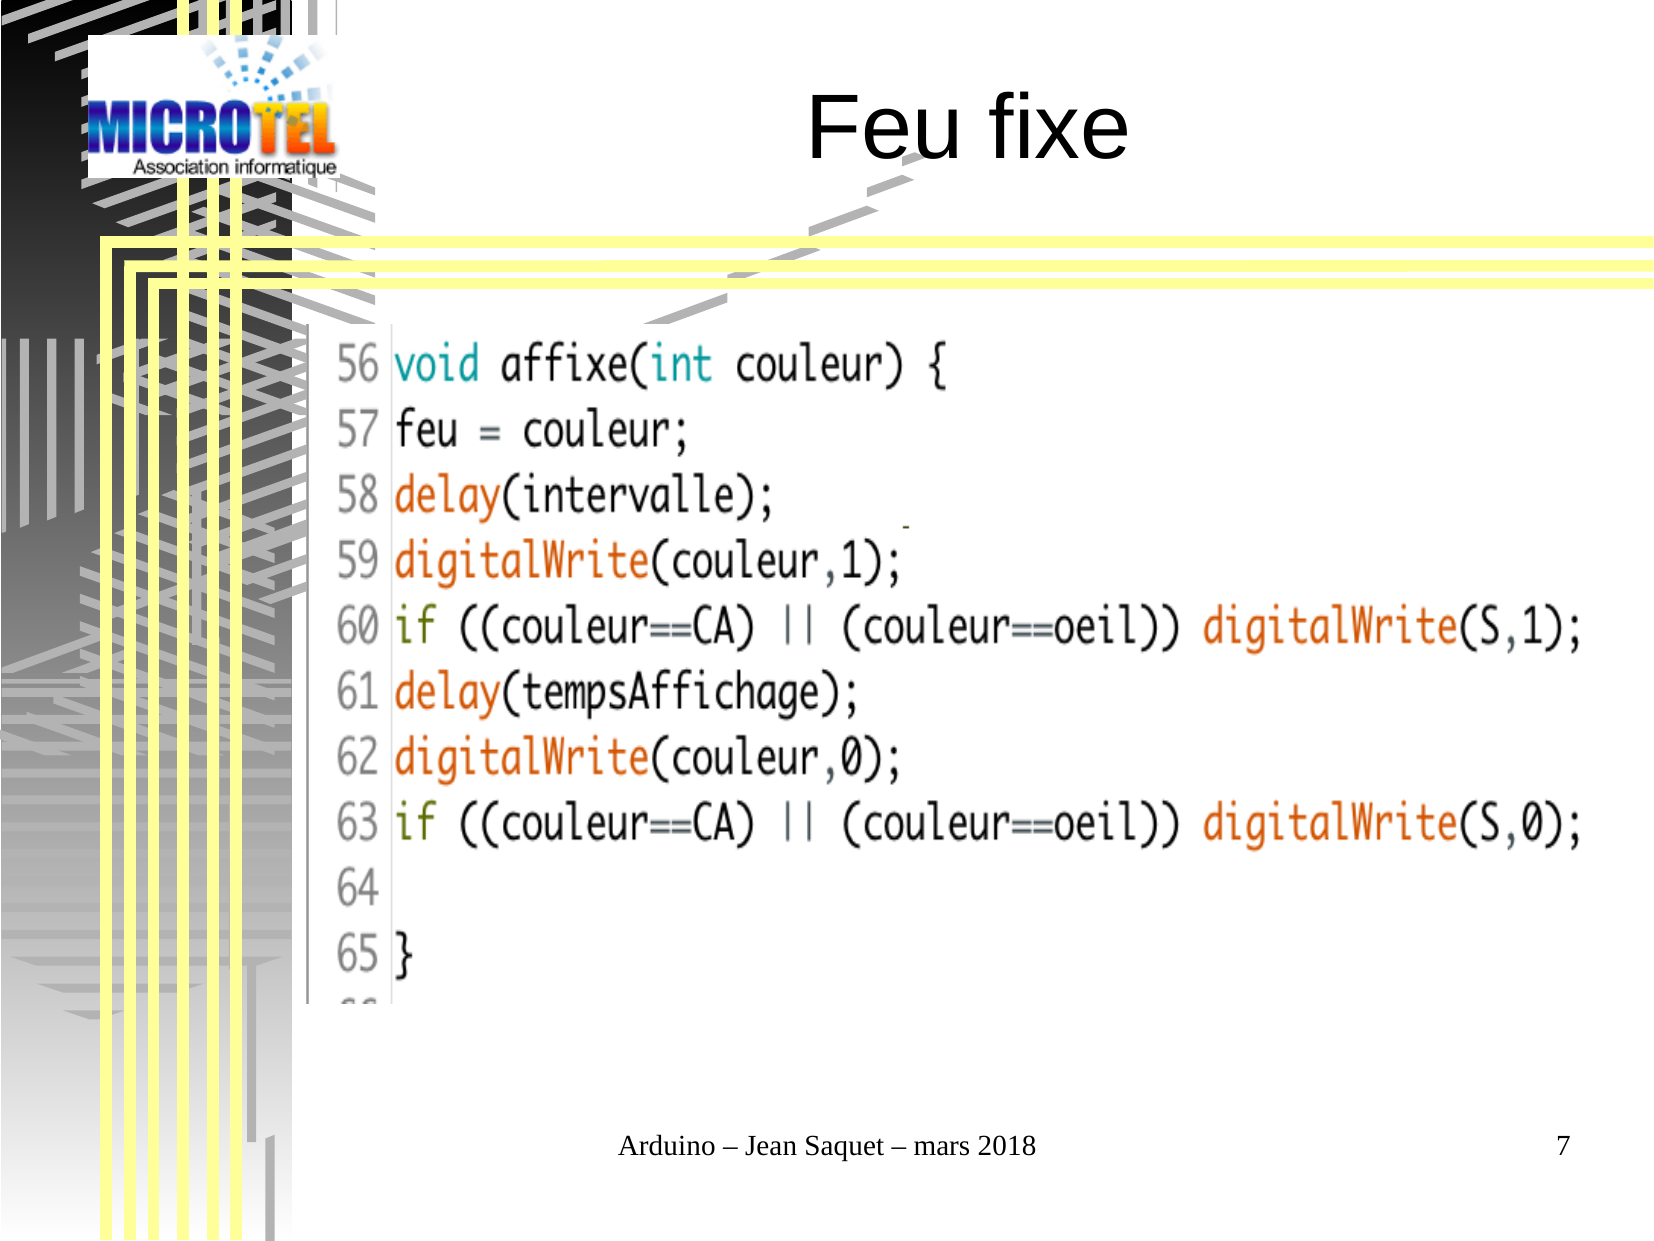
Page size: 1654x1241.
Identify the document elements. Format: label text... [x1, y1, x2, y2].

title Feu fixe [383, 23, 1554, 231]
picture [306, 324, 1625, 1004]
picture [88, 35, 340, 178]
